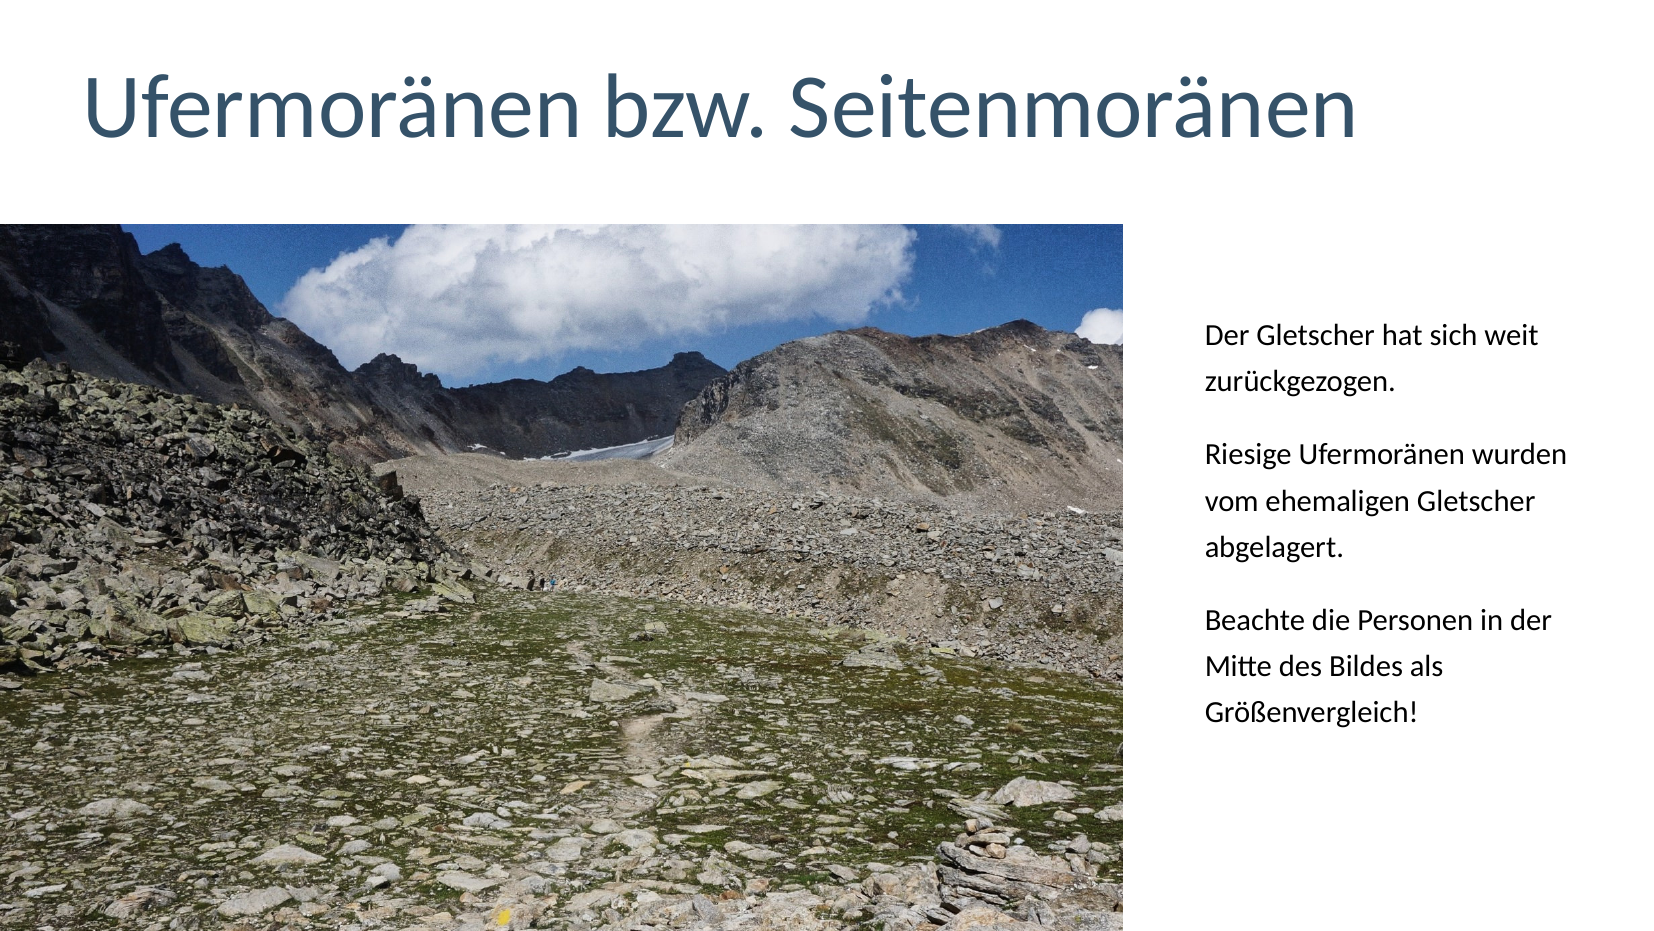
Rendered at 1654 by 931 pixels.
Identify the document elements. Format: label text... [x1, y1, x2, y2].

list Der Gletscher hat sich weit zurückgezogen. Riesige Ufermoränen wurden vom ehemaligen Gletscher abgelagert. Beachte die Personen in der Mitte des Bildes als Größenvergleich! [1204, 307, 1583, 733]
picture [0, 224, 1123, 931]
title Ufermoränen bzw. Seitenmoränen [82, 37, 1571, 193]
